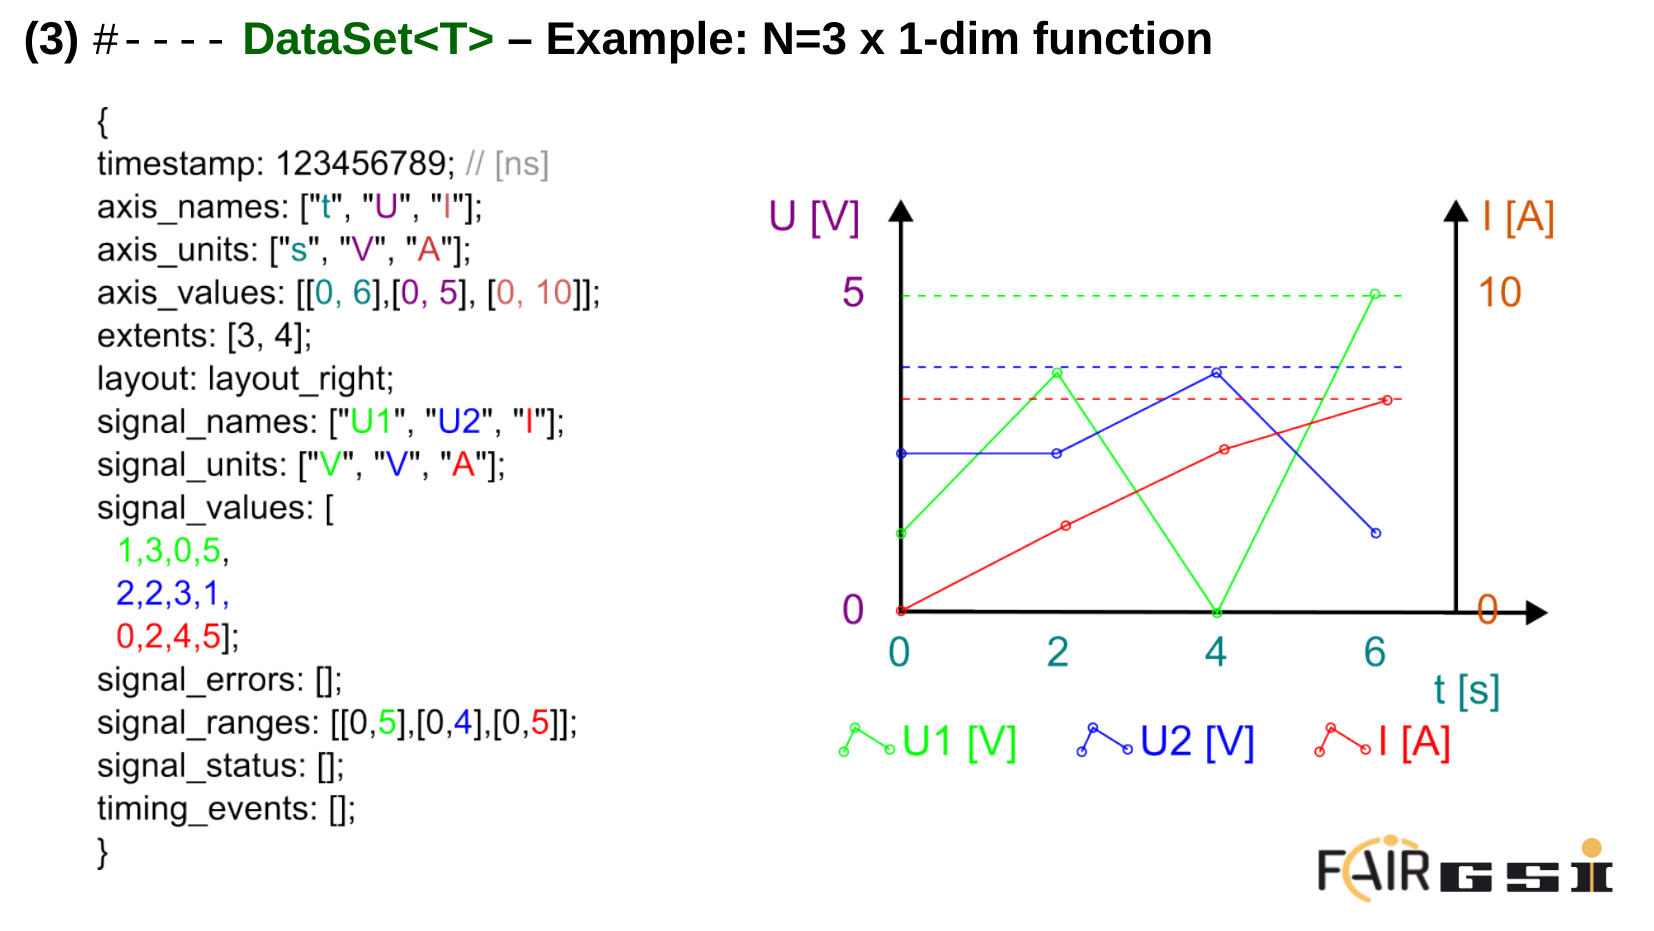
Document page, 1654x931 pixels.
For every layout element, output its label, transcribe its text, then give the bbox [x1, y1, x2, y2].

title (3) #---- DataSet<T> – Example: N=3 x 1-dim function [23, 5, 1638, 77]
picture [97, 107, 1615, 904]
